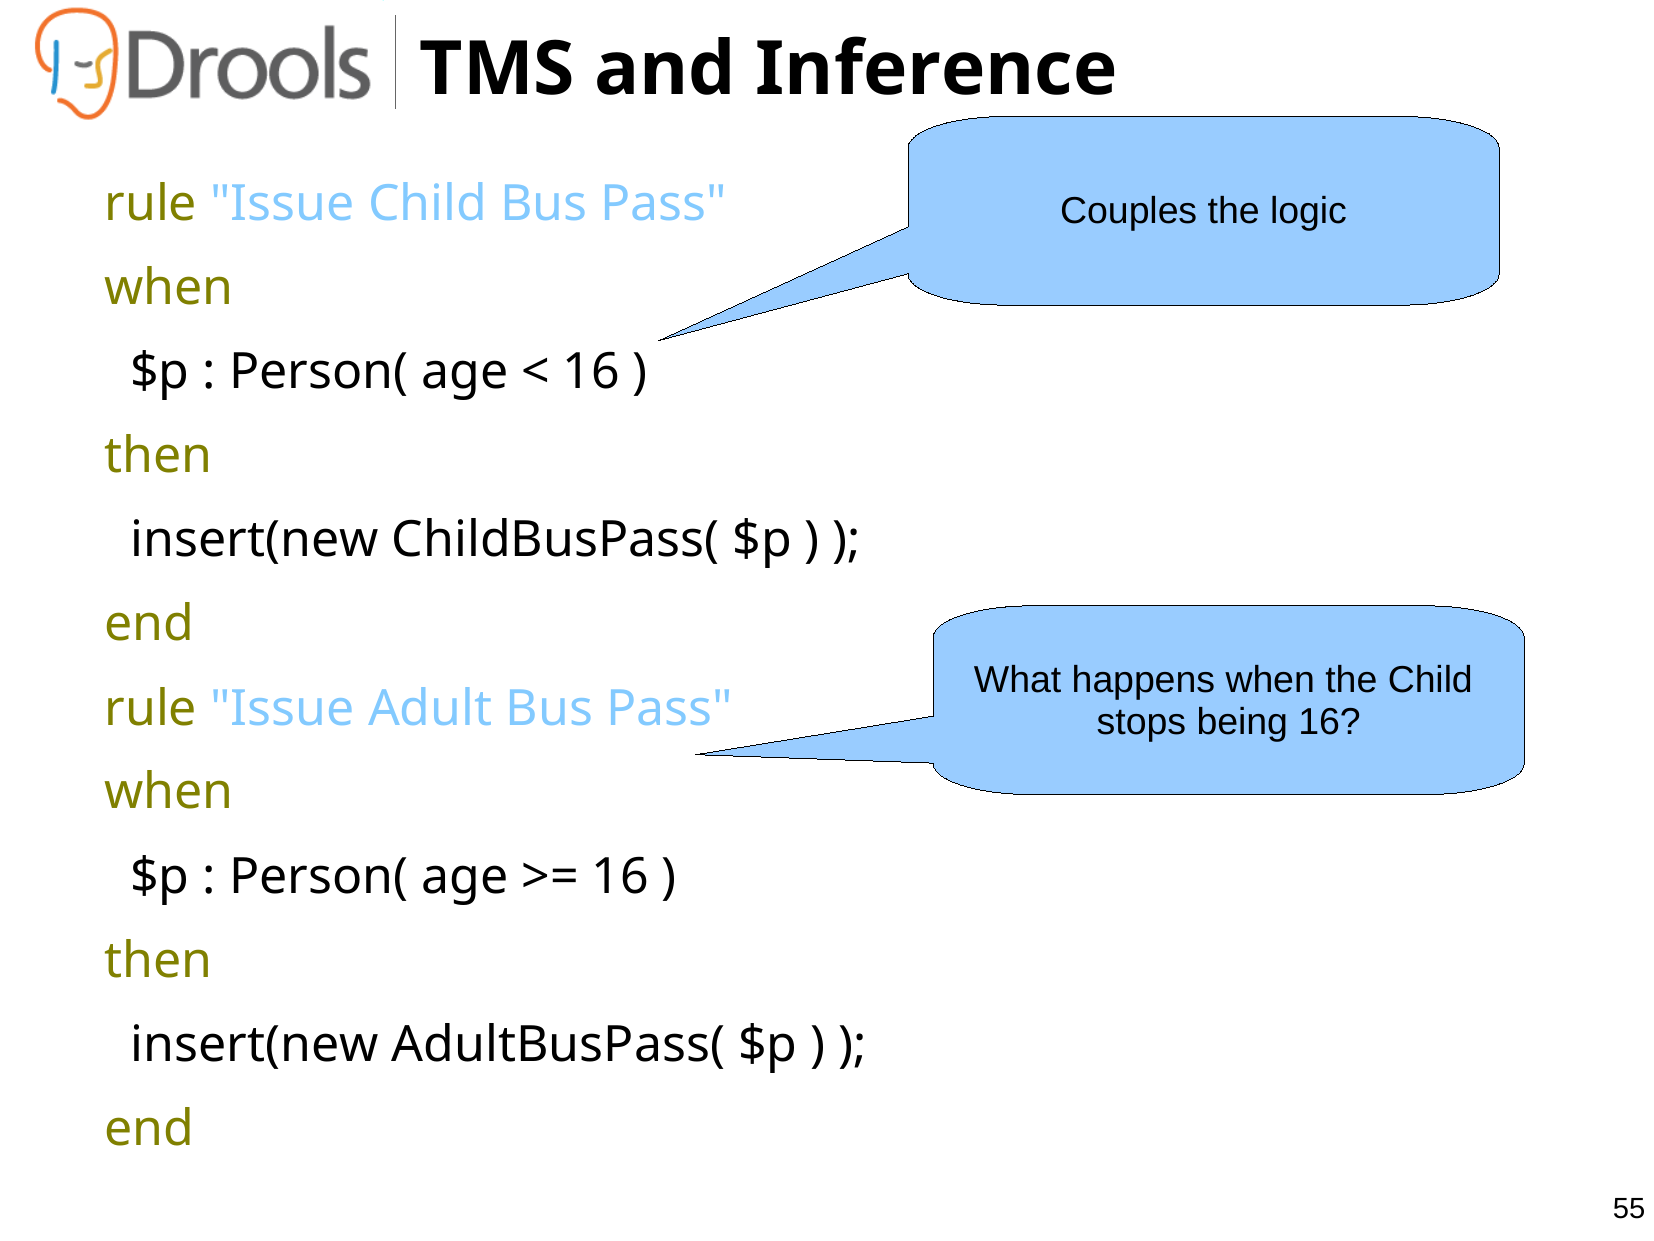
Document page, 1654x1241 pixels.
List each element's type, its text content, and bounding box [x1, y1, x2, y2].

text_box Couples the logic [658, 116, 1500, 341]
list rule "Issue Child Bus Pass" when $p : Person( age < 16 ) then insert(new ChildBusPass( $p ) ); end rule "Issue Adult Bus Pass" when $p : Person( age >= 16 ) then insert(new AdultBusPass( $p ) ); end [104, 166, 1517, 1010]
title TMS and Inference [419, 12, 1630, 118]
text_box What happens when the Child stops being 16? [695, 605, 1525, 795]
picture [29, 0, 384, 126]
